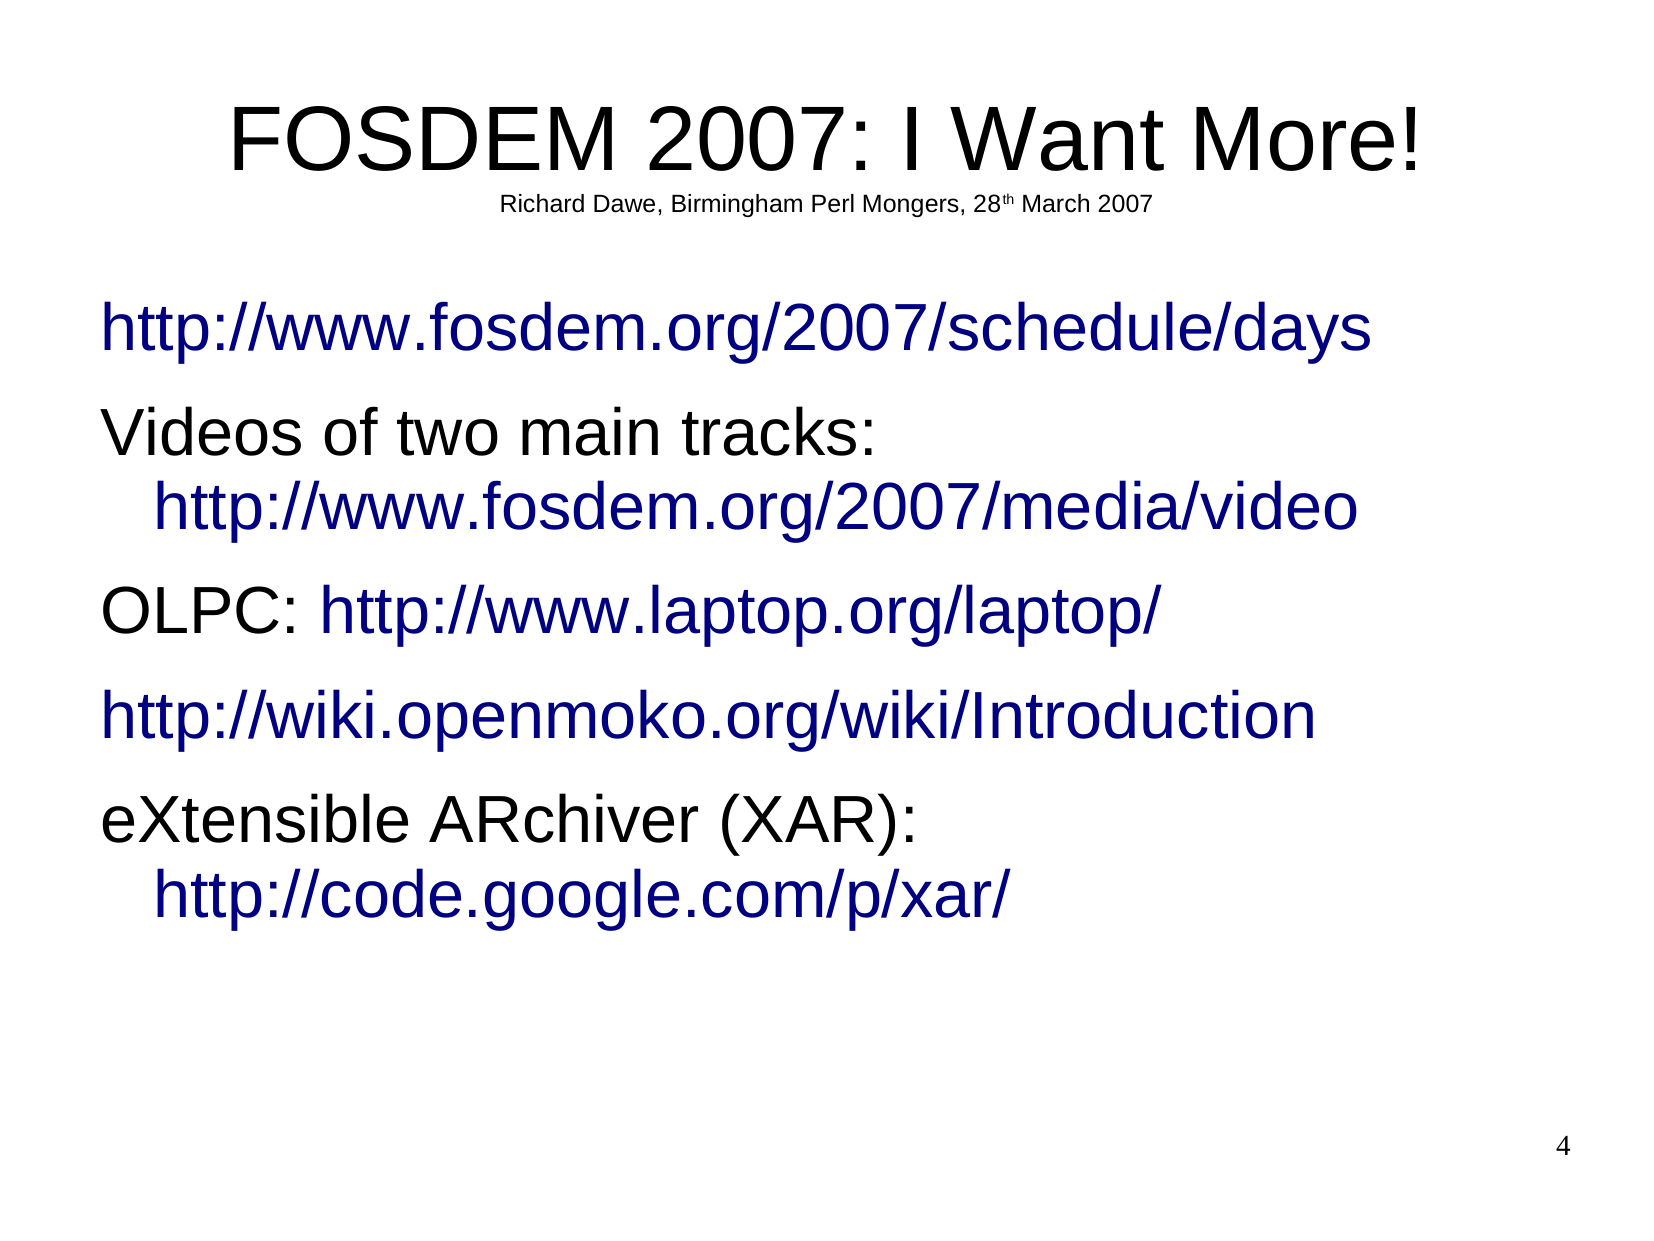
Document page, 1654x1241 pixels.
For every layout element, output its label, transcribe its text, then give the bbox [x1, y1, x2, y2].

list http://www.fosdem.org/2007/schedule/days Videos of two main tracks: http://www.fosdem.org/2007/media/video OLPC: http://www.laptop.org/laptop/ http://wiki.openmoko.org/wiki/Introduction eXtensible ARchiver (XAR): http://code.google.com/p/xar/ [82, 290, 1571, 1109]
title FOSDEM 2007: I Want More! Richard Dawe, Birmingham Perl Mongers, 28th March 2007 [82, 49, 1571, 257]
